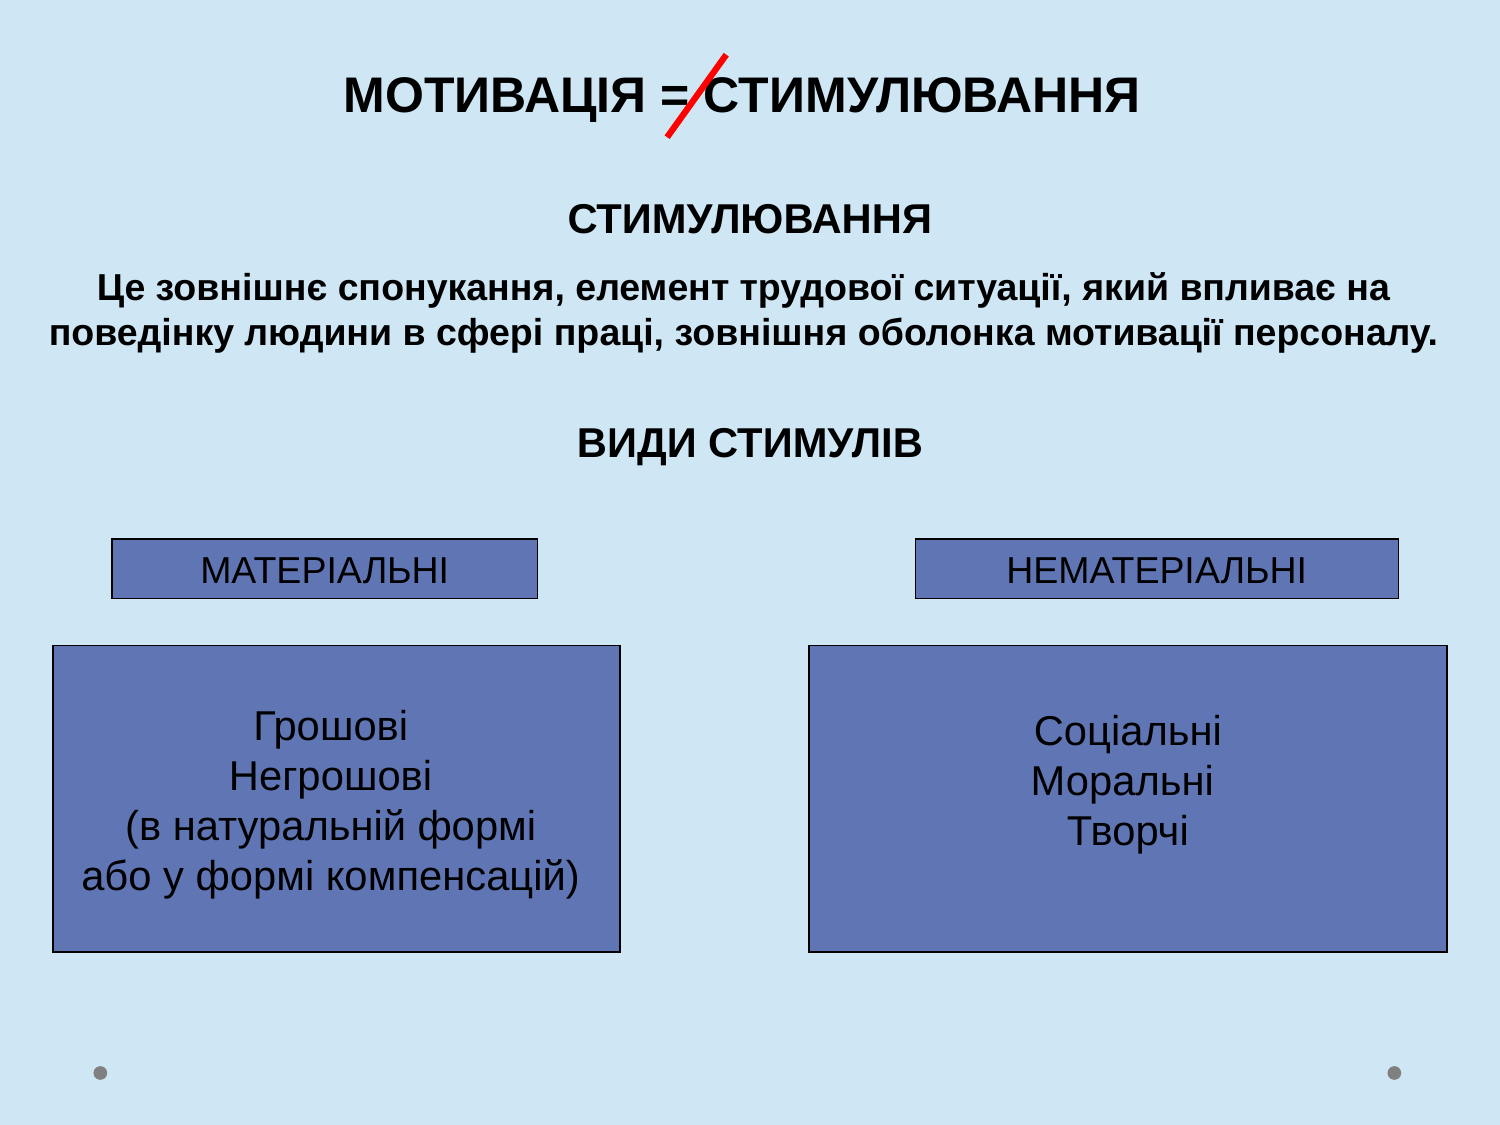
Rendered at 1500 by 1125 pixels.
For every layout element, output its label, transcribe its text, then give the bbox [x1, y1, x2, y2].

text_box ВИДИ СТИМУЛІВ [0, 408, 1500, 474]
text_box Це зовнішнє спонукання, елемент трудової ситуації, який впливає на поведінку людини в сфері праці, зовнішня оболонка мотивації персоналу. [29, 255, 1459, 406]
text_box МОТИВАЦІЯ = СТИМУЛЮВАННЯ [328, 54, 722, 130]
text_box Соціальні Моральні Творчі [809, 645, 1447, 953]
text_box СТИМУЛЮВАННЯ [0, 184, 1500, 250]
text_box МАТЕРІАЛЬНІ [112, 538, 538, 599]
text_box Грошові Негрошові (в натуральній формі або у формі компенсацій) [53, 645, 620, 953]
text_box НЕМАТЕРІАЛЬНІ [915, 538, 1399, 599]
text_box МОТИВАЦІЯ = СТИМУЛЮВАННЯ [677, 54, 1156, 130]
